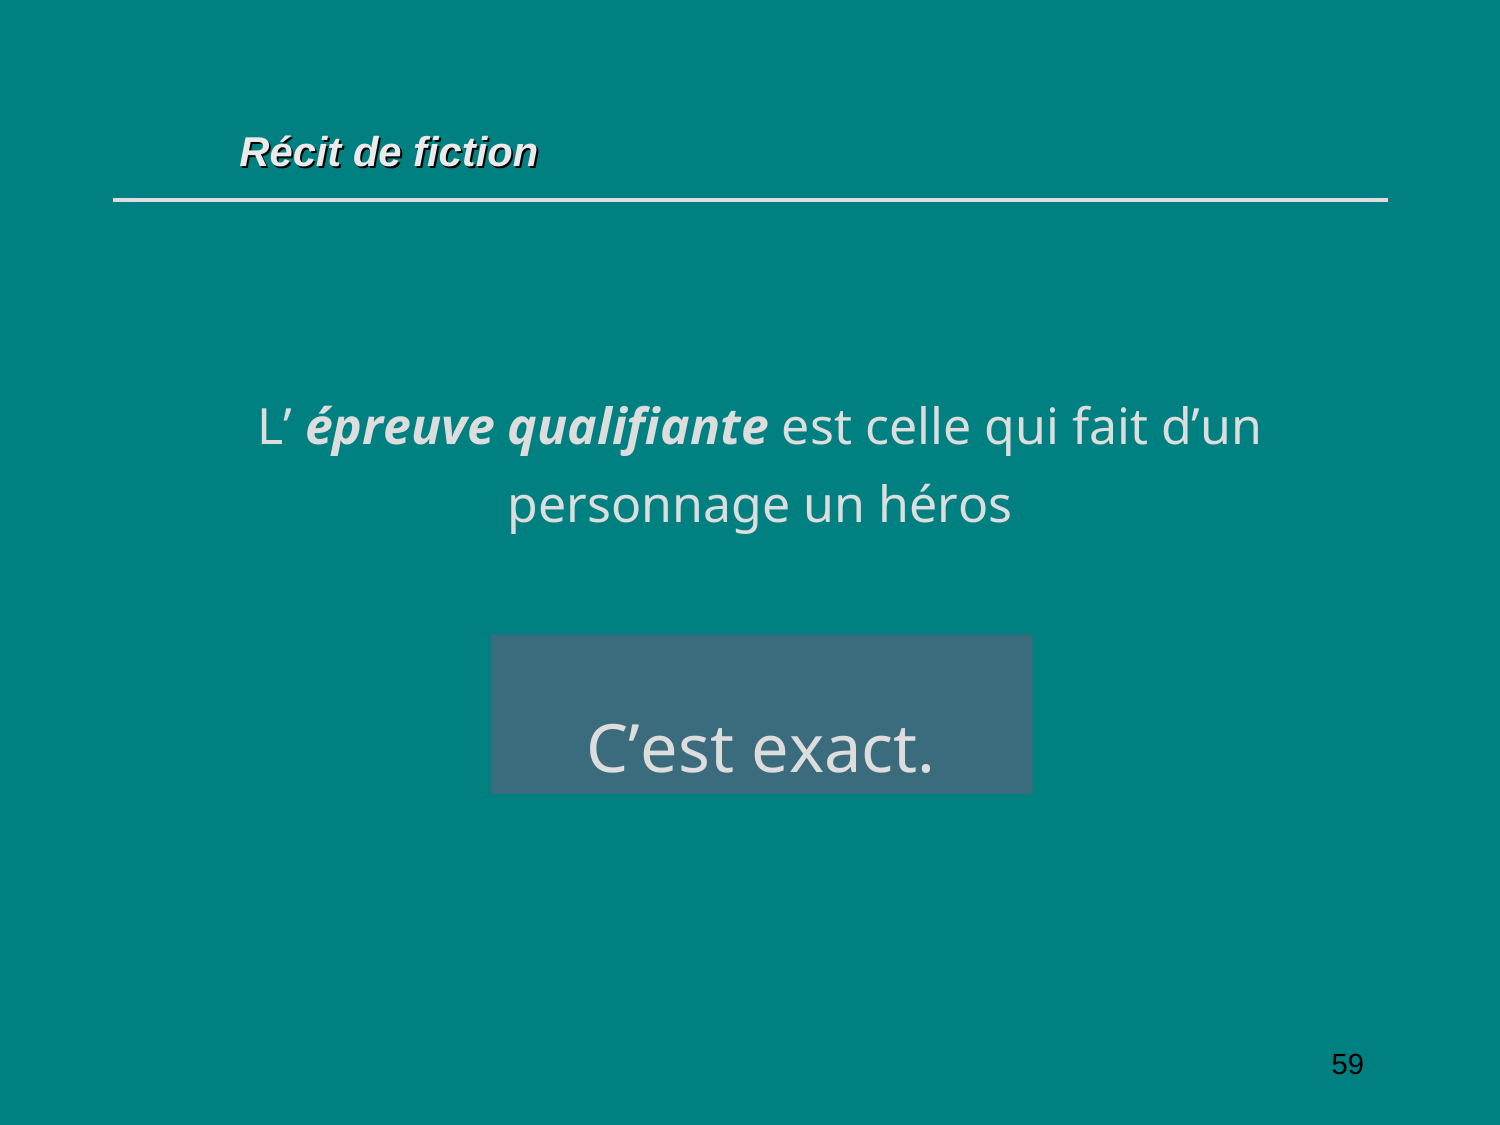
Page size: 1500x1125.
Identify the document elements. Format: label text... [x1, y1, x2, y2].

text_box C’est exact. [490, 634, 1033, 794]
text_box Récit de fiction [224, 116, 554, 183]
text_box L’ épreuve qualifiante est celle qui fait d’un personnage un héros Vrai / Faux ? [182, 368, 1338, 723]
